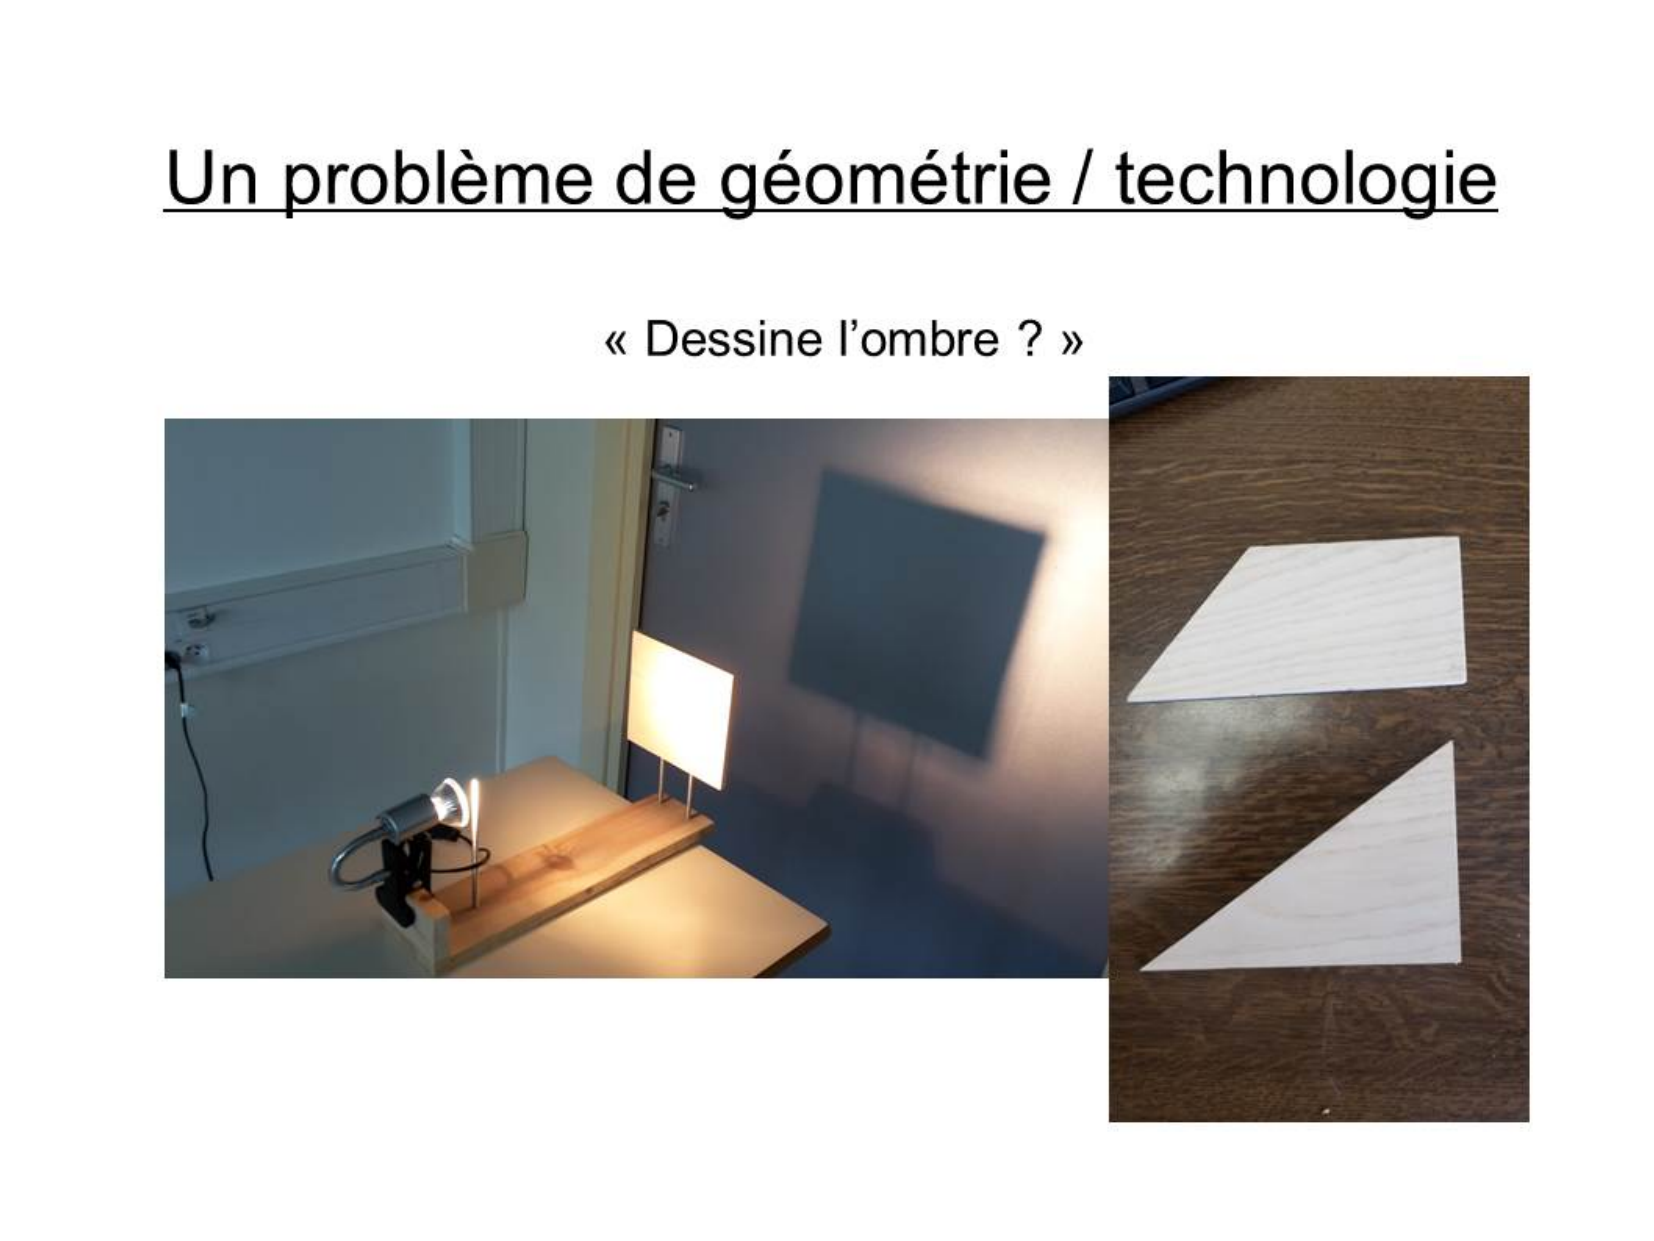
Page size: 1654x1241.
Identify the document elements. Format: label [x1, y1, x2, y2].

picture [82, 56, 1583, 1182]
